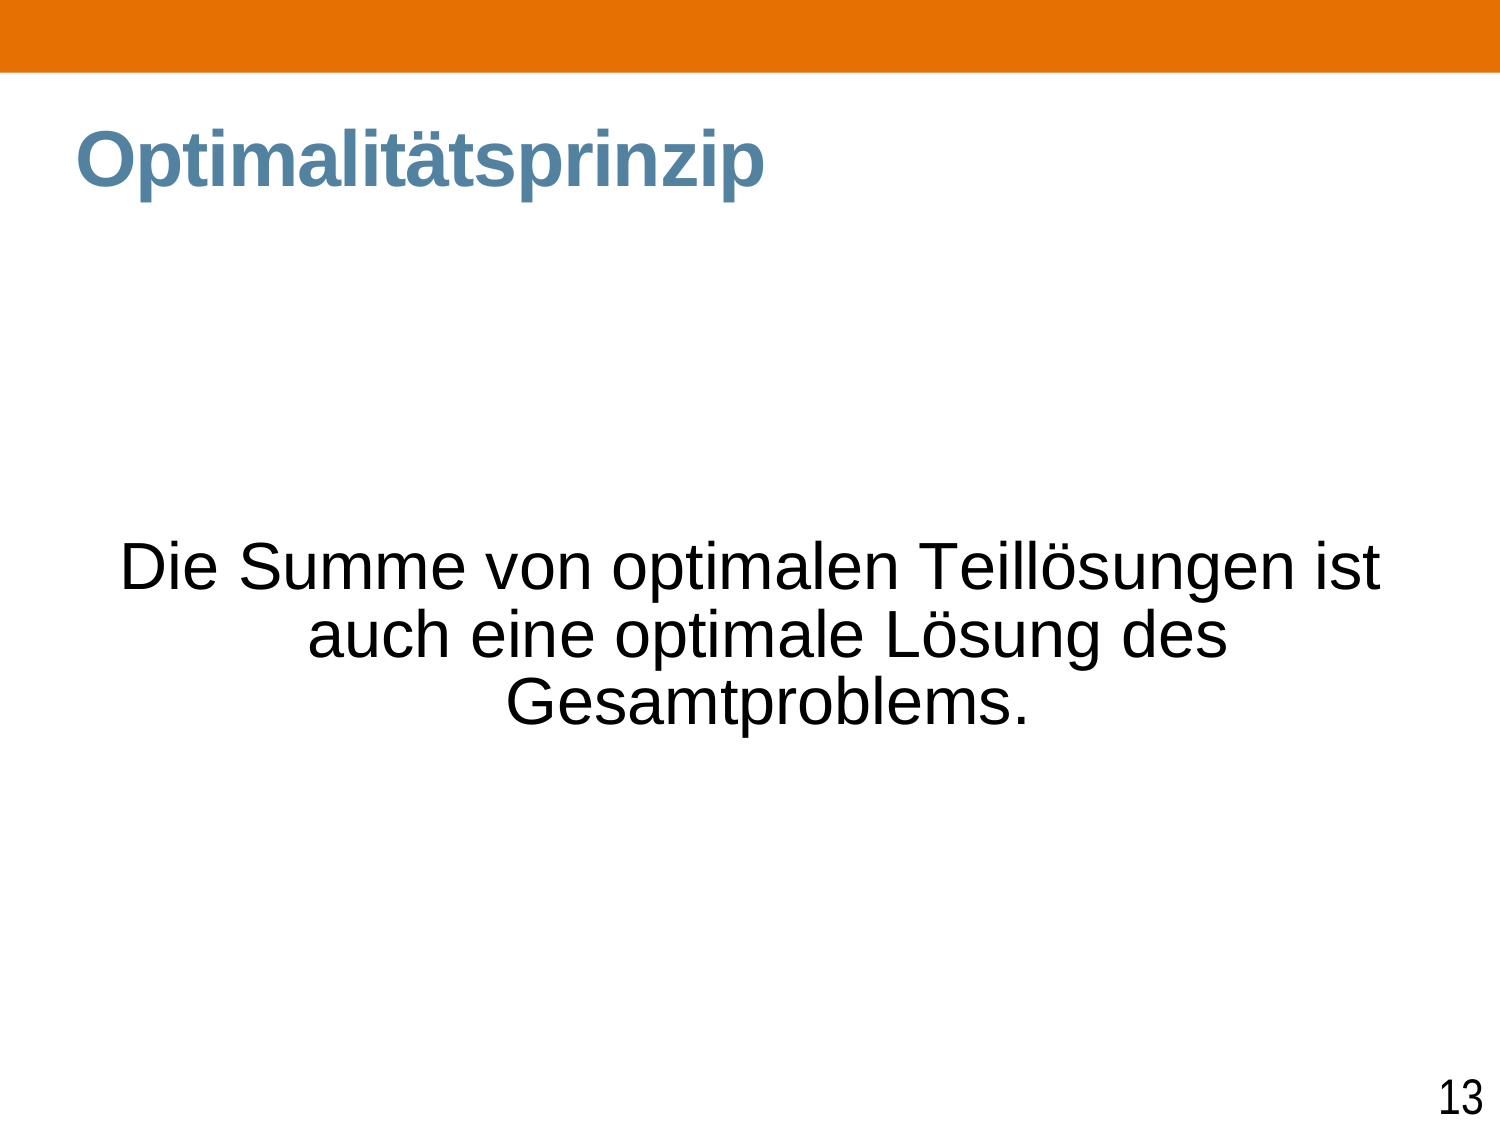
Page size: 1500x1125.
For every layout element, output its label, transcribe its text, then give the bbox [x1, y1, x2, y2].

title Optimalitätsprinzip [75, 122, 1438, 228]
subtitle Die Summe von optimalen Teillösungen ist auch eine optimale Lösung des Gesamtproblems. [64, 257, 1402, 1017]
picture [0, 0, 1500, 75]
